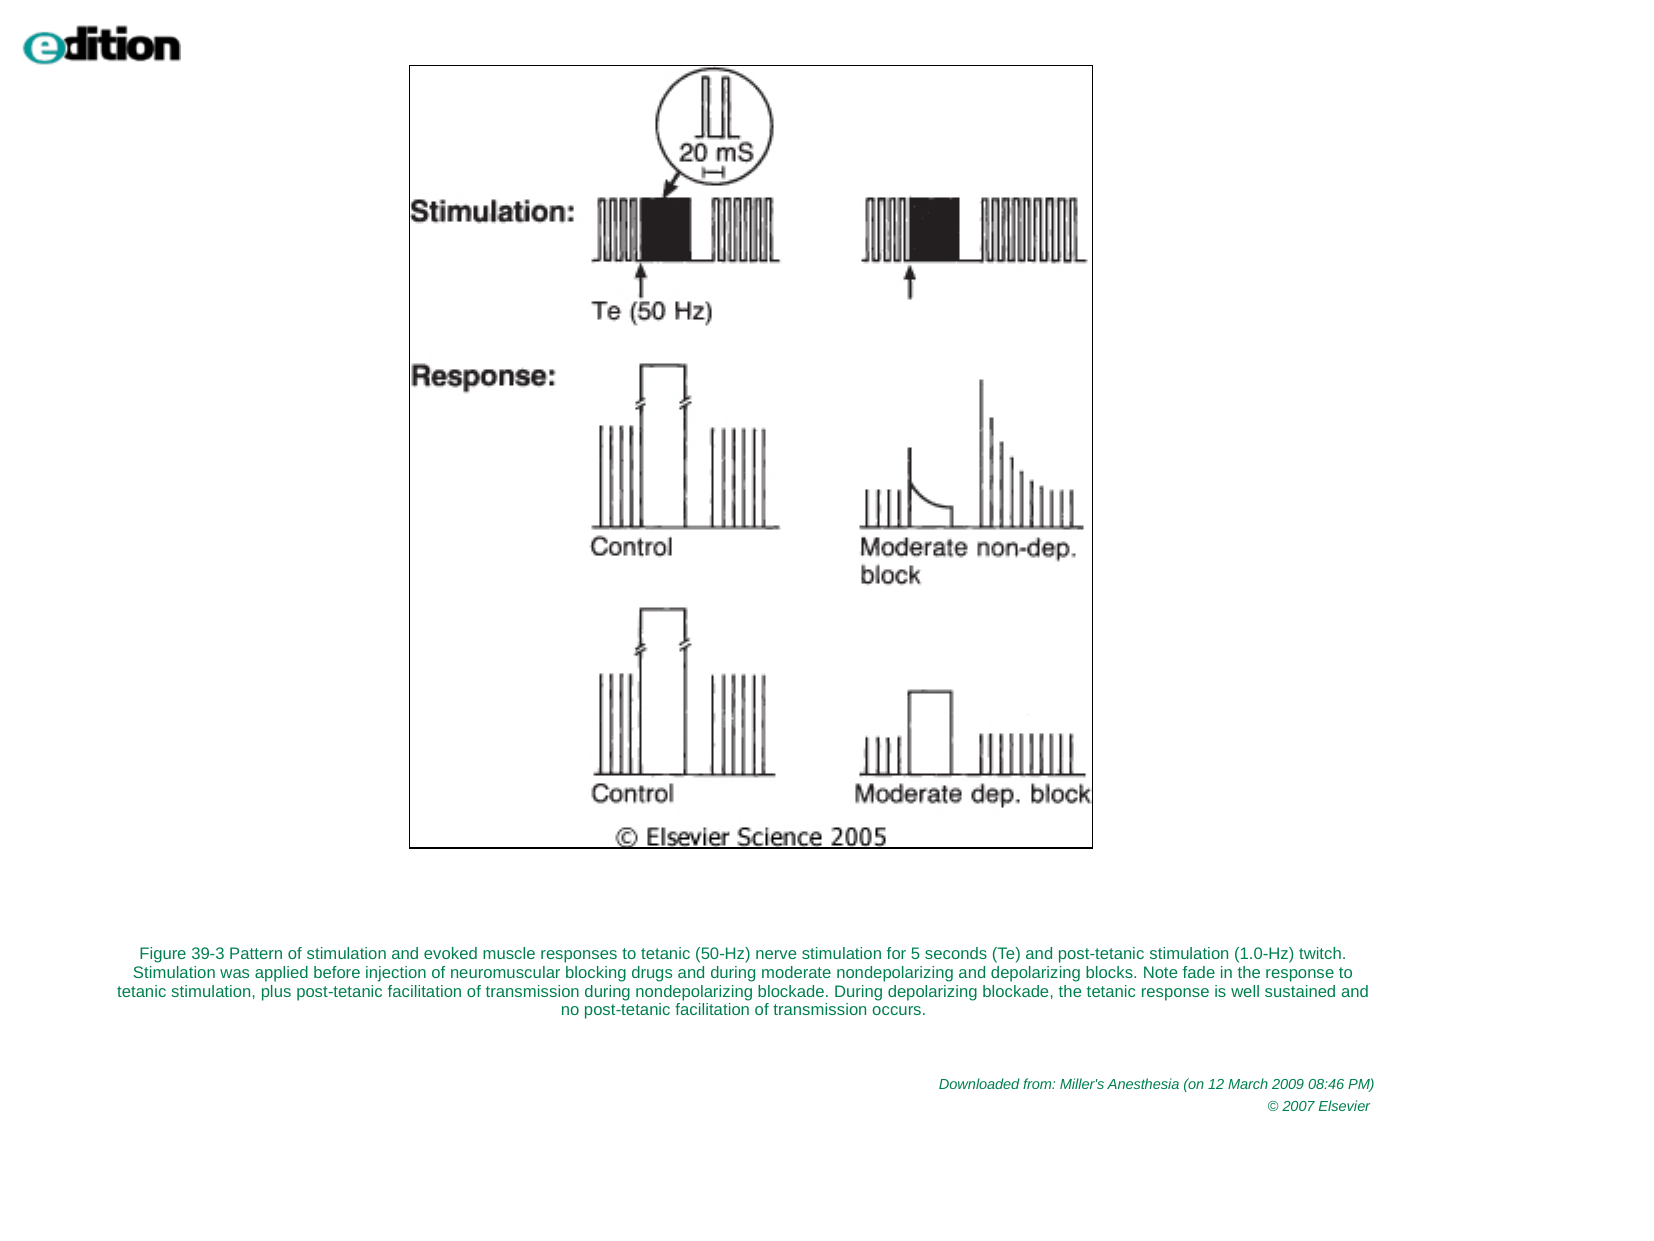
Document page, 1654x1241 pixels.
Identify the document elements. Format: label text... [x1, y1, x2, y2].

picture [17, 18, 181, 71]
picture [410, 66, 1092, 848]
text_box Downloaded from: Miller's Anesthesia (on 12 March 2009 08:46 PM) [657, 1069, 1390, 1101]
text_box Figure 39-3 Pattern of stimulation and evoked muscle responses to tetanic (50-Hz) nerve stimulation for 5 seconds (Te) and post-tetanic stimulation (1.0-Hz) twitch. Stimulation was applied before injection of neuromuscular blocking drugs and during moderate nondepolarizing and depolarizing blocks. Note fade in the response to tetanic stimulation, plus post-tetanic facilitation of transmission during nondepolarizing blockade. During depolarizing blockade, the tetanic response is well sustained and no post-tetanic facilitation of transmission occurs. [100, 936, 1388, 1028]
text_box © 2007 Elsevier [656, 1090, 1389, 1122]
